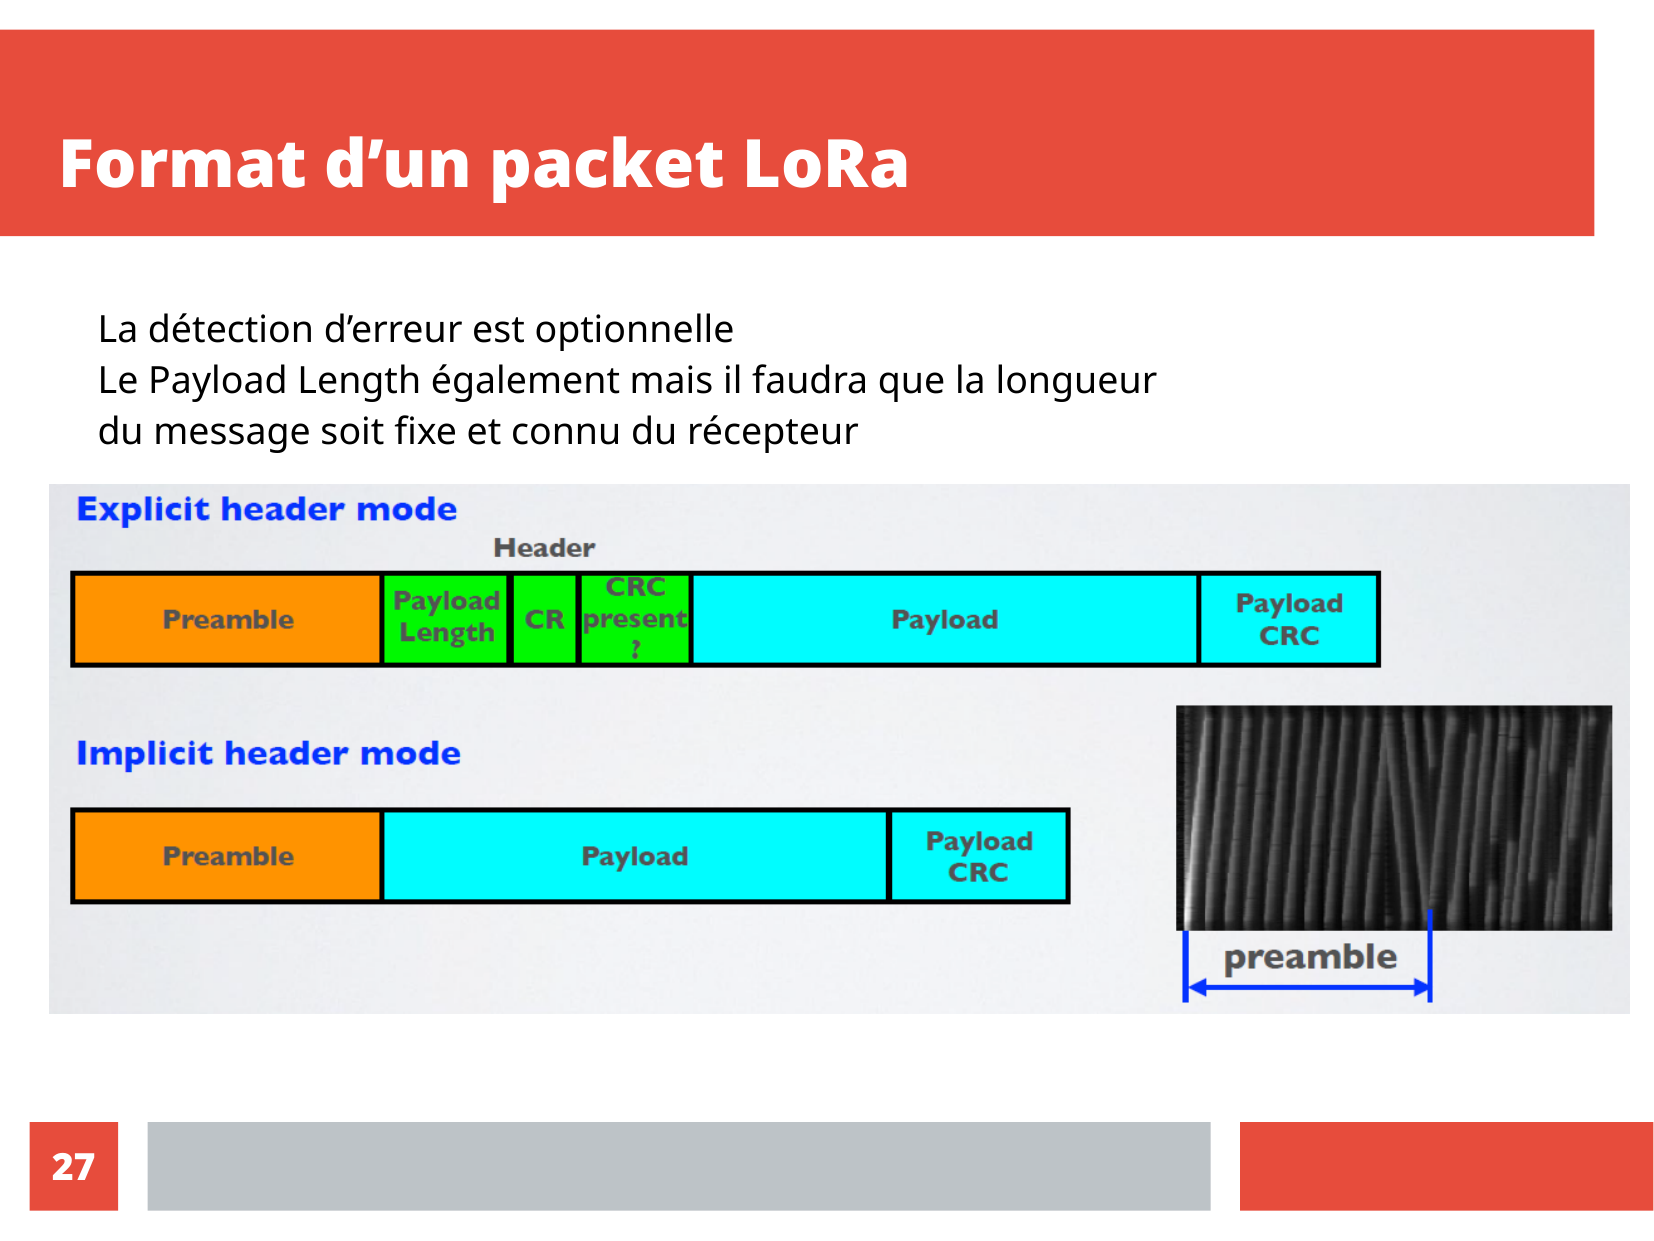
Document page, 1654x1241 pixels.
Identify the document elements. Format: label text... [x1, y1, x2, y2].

picture [49, 484, 1630, 1014]
title Format d’un packet LoRa [59, 59, 1595, 207]
text_box La détection d’erreur est optionnelle Le Payload Length également mais il faudra que la longueur du message soit fixe et connu du récepteur [82, 295, 1229, 453]
